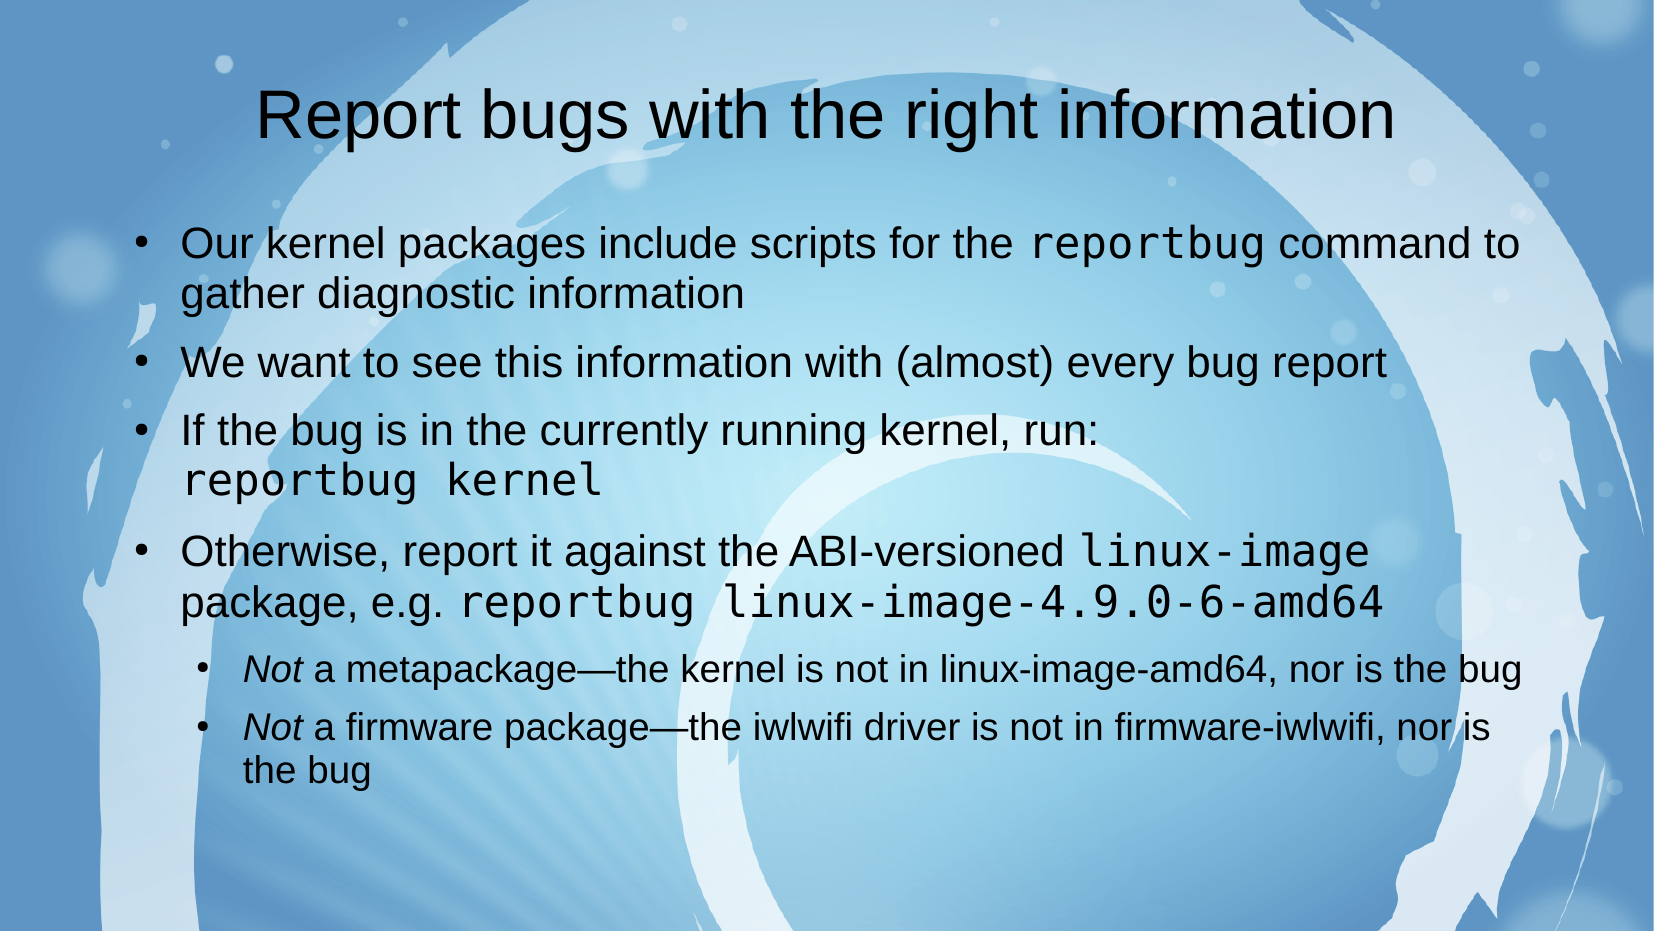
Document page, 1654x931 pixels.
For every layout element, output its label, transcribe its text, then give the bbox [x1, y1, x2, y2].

picture [0, 0, 1654, 931]
list Our kernel packages include scripts for the reportbug command to gather diagnostic information We want to see this information with (almost) every bug report If the bug is in the currently running kernel, run: reportbug kernel Otherwise, report it against the ABI-versioned linux-image package, e.g. reportbug linux-image-4.9.0-6-amd64 Not a metapackage—the kernel is not in linux-image-amd64, nor is the bug Not a firmware package—the iwlwifi driver is not in firmware-iwlwifi, nor is the bug [118, 217, 1536, 832]
title Report bugs with the right information [118, 37, 1536, 193]
